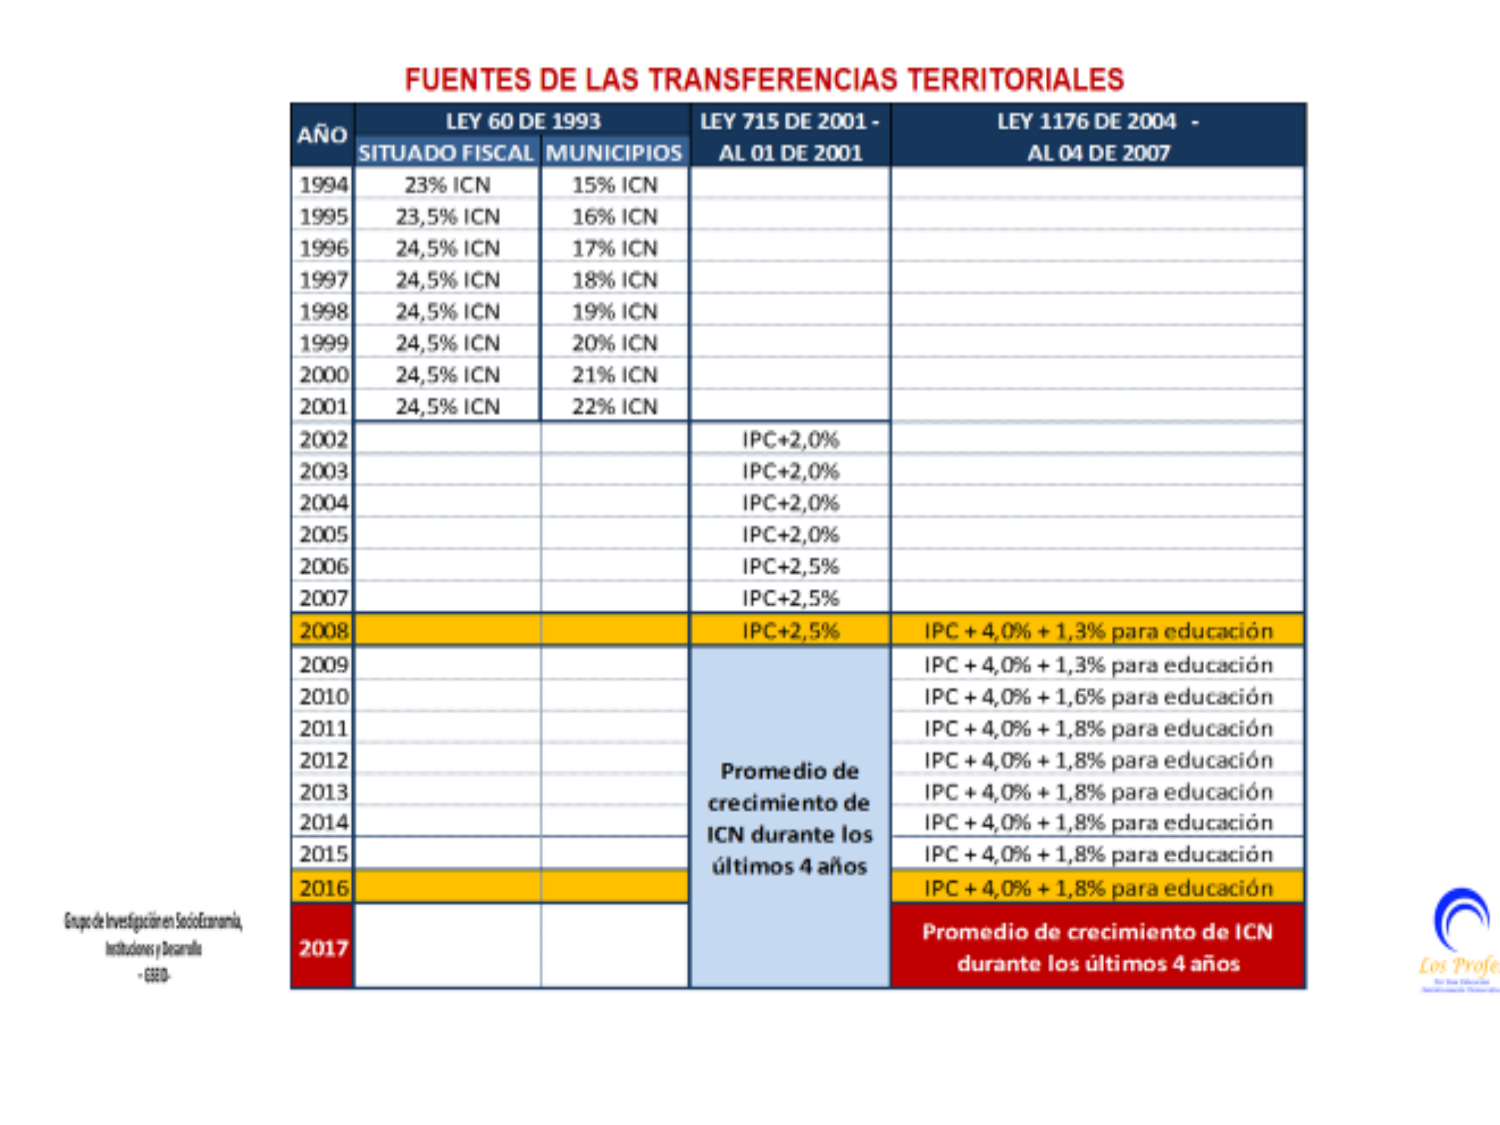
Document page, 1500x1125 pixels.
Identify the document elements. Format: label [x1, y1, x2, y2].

picture [59, 43, 1500, 1001]
